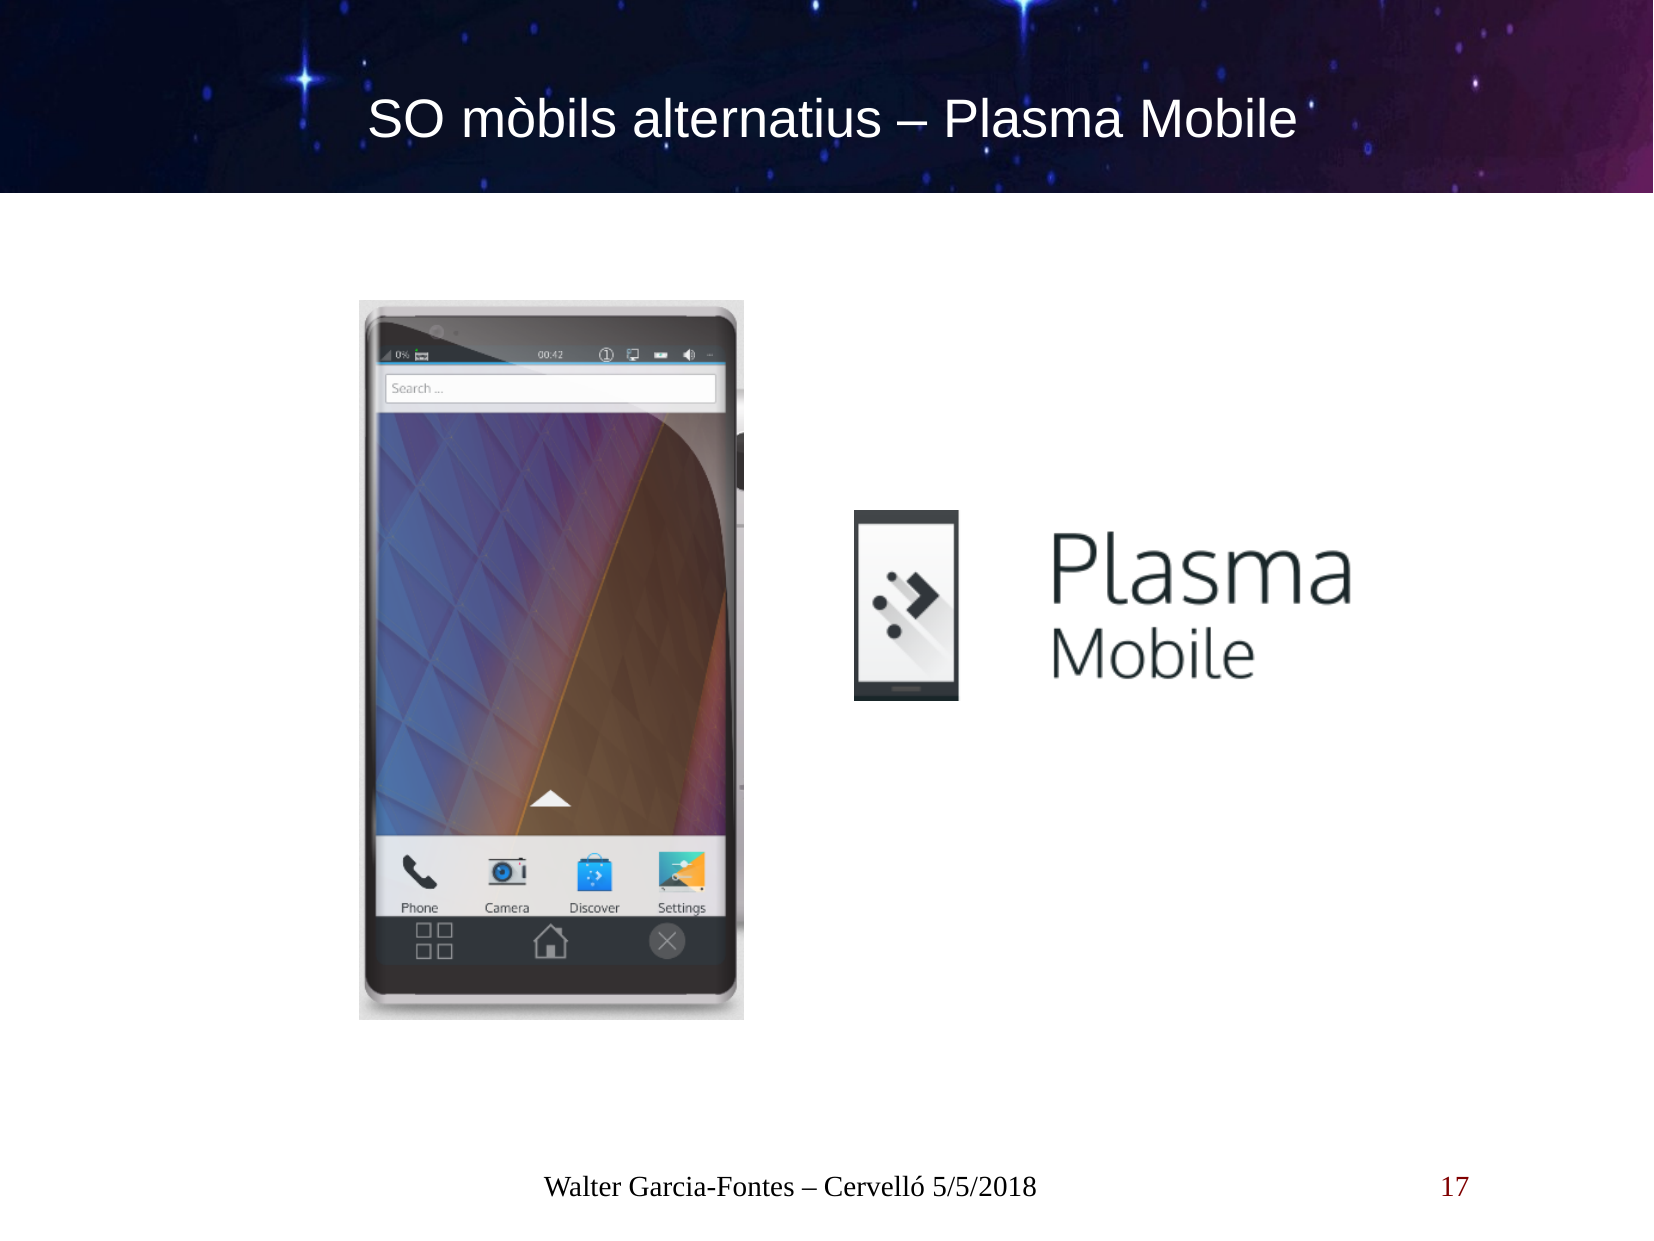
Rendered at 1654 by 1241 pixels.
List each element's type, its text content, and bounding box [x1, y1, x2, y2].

picture [359, 300, 744, 1020]
picture [0, 0, 1653, 193]
picture [854, 510, 1355, 701]
title SO mòbils alternatius – Plasma Mobile [90, 15, 1578, 223]
